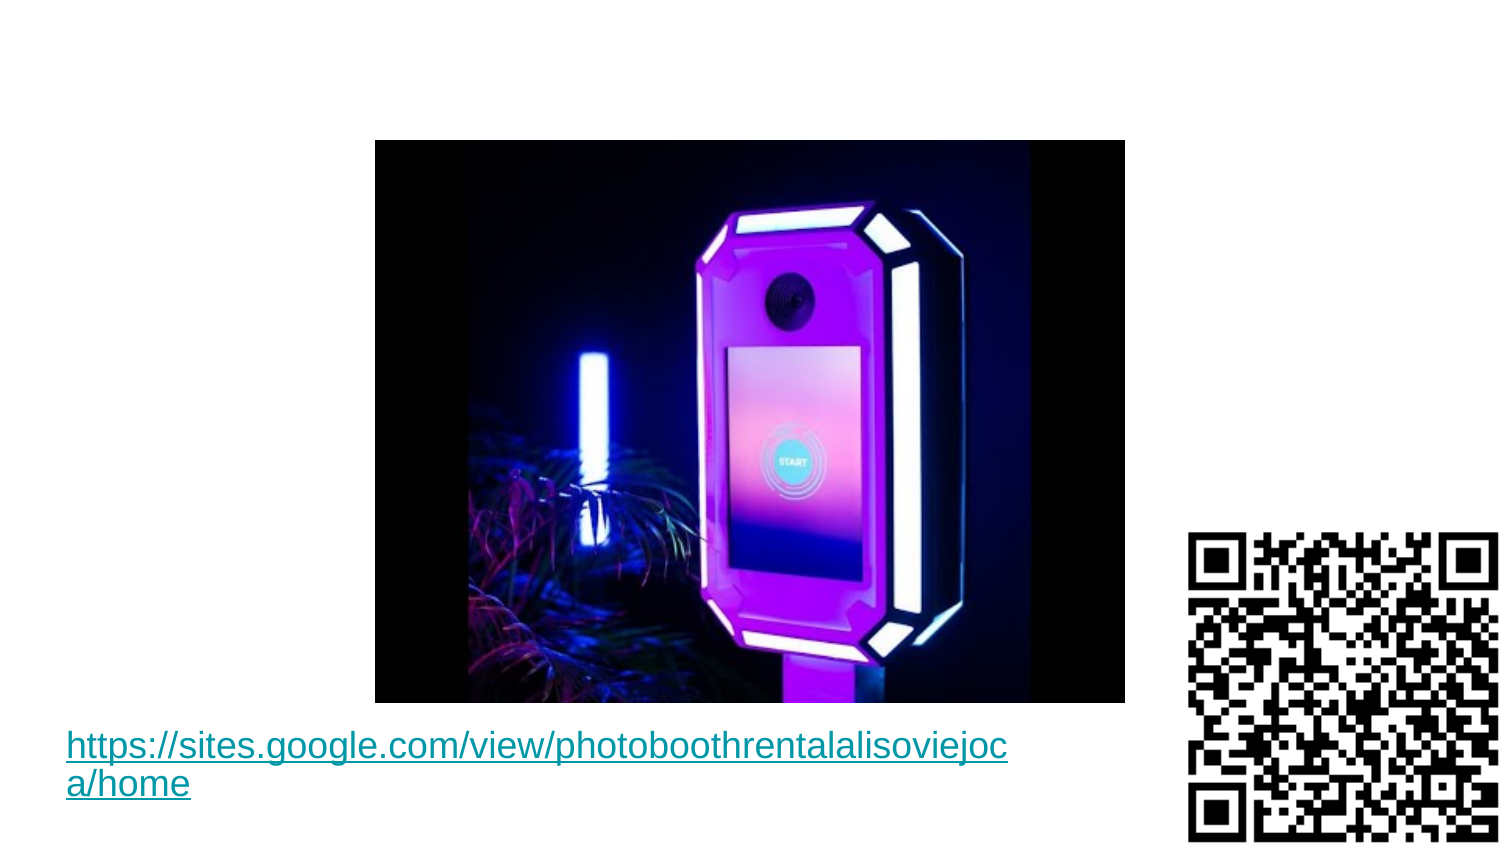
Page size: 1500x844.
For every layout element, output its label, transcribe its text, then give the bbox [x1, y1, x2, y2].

picture [375, 140, 1125, 704]
list https://sites.google.com/view/photoboothrentalalisoviejoca/home [51, 694, 1036, 794]
picture [1187, 531, 1500, 844]
